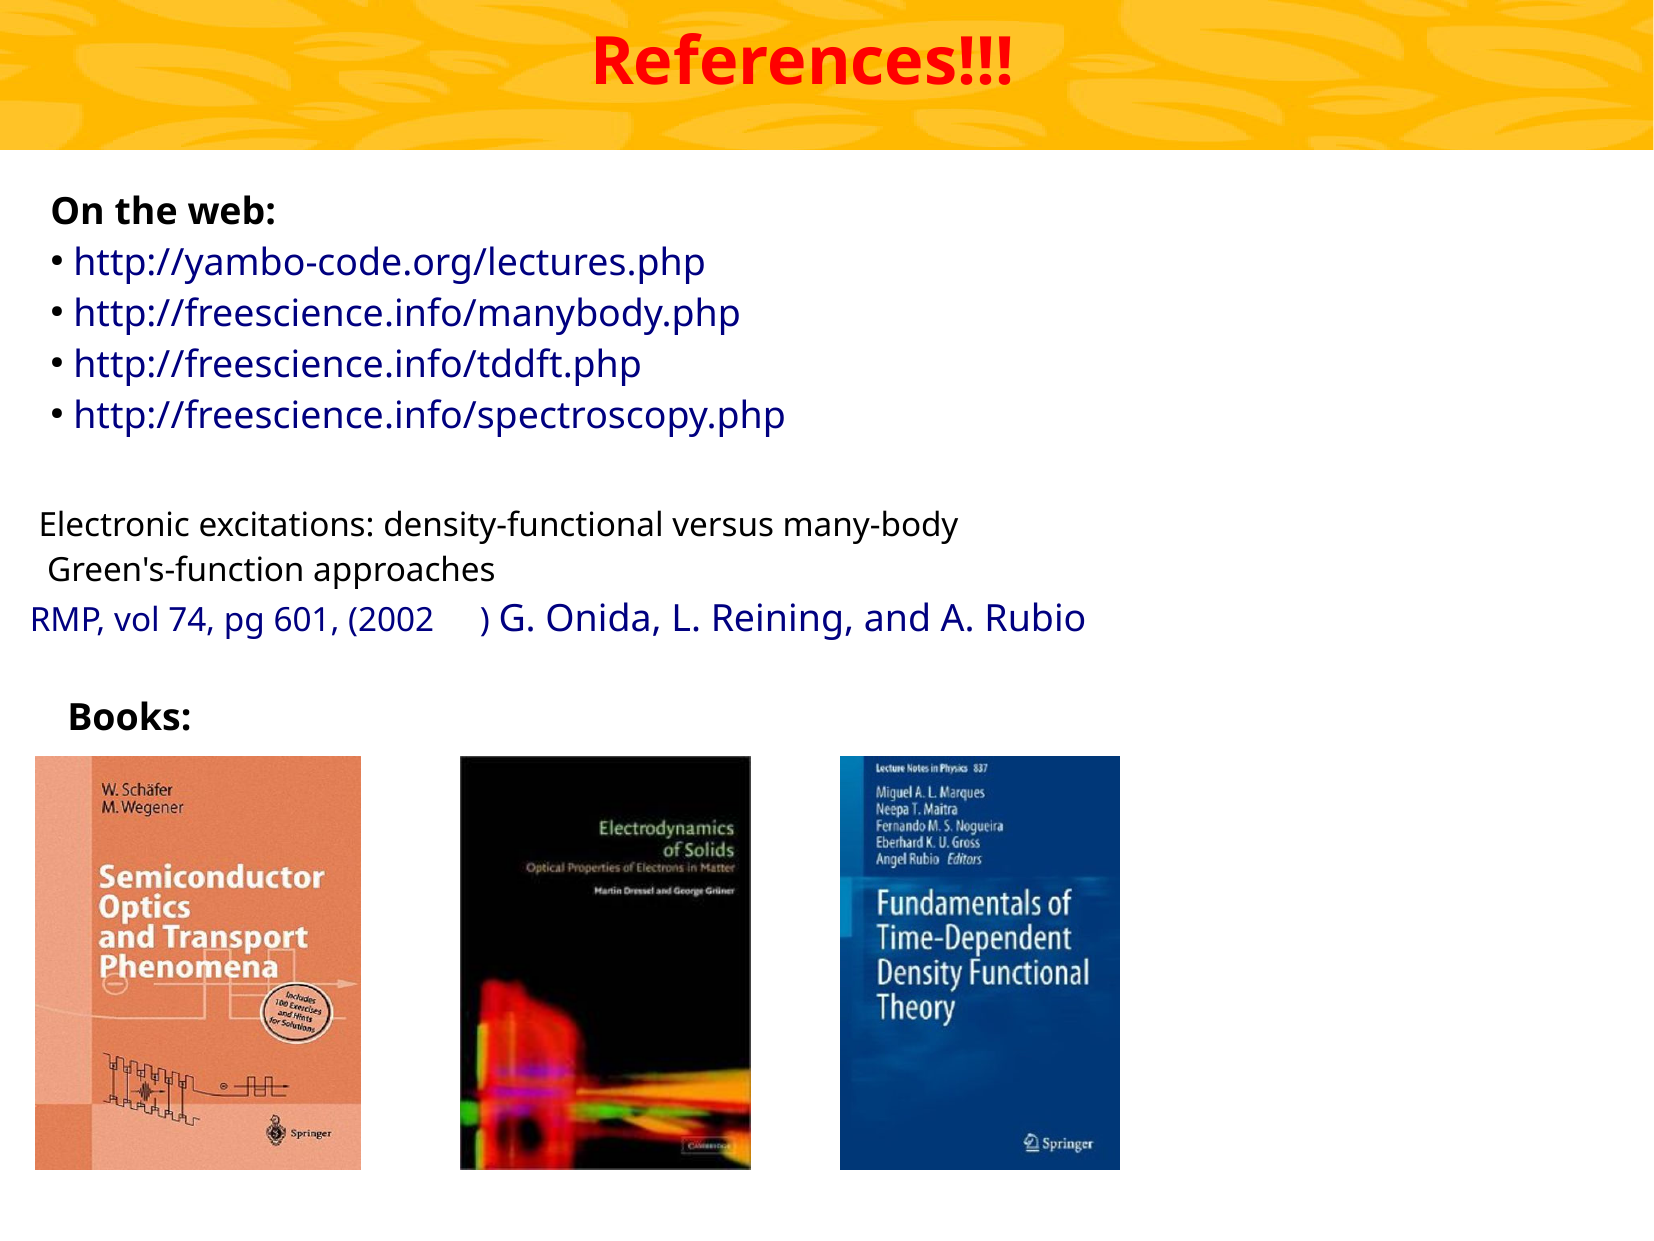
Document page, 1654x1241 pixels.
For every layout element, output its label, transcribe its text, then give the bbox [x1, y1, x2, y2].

picture [460, 756, 751, 1171]
picture [840, 756, 1120, 1171]
picture [0, 0, 1654, 151]
text_box Electronic excitations: density-functional versus many-body Green's-function approaches RMP, vol 74, pg 601, (2002 ) G. Onida, L. Reining, and A. Rubio [15, 493, 1654, 689]
text_box On the web: http://yambo-code.org/lectures.php http://freescience.info/manybody.php http://freescience.info/tddft.php http://freescience.info/spectroscopy.php [35, 177, 1021, 496]
picture [35, 756, 361, 1171]
text_box Books: [52, 682, 728, 1088]
text_box References!!! [15, 6, 1591, 131]
